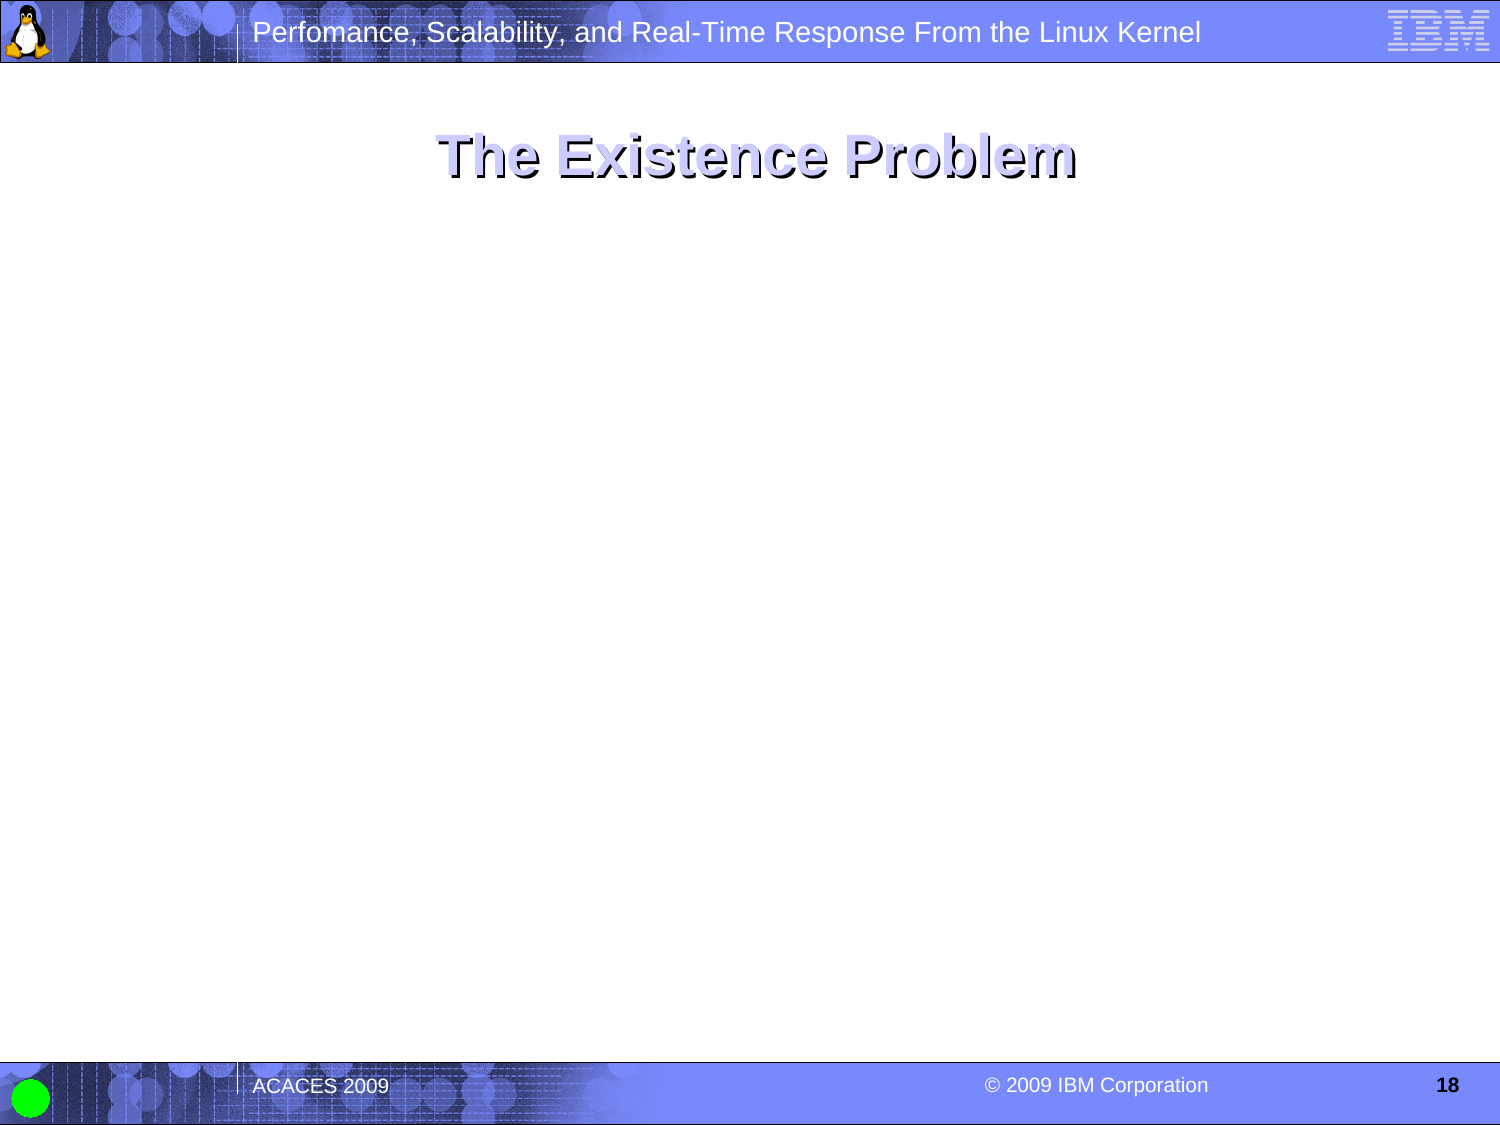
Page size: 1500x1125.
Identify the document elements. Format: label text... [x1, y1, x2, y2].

picture [0, 1063, 1500, 1124]
text_box [11, 1079, 50, 1118]
picture [1, 1, 1500, 62]
title The Existence Problem [79, 116, 1433, 199]
